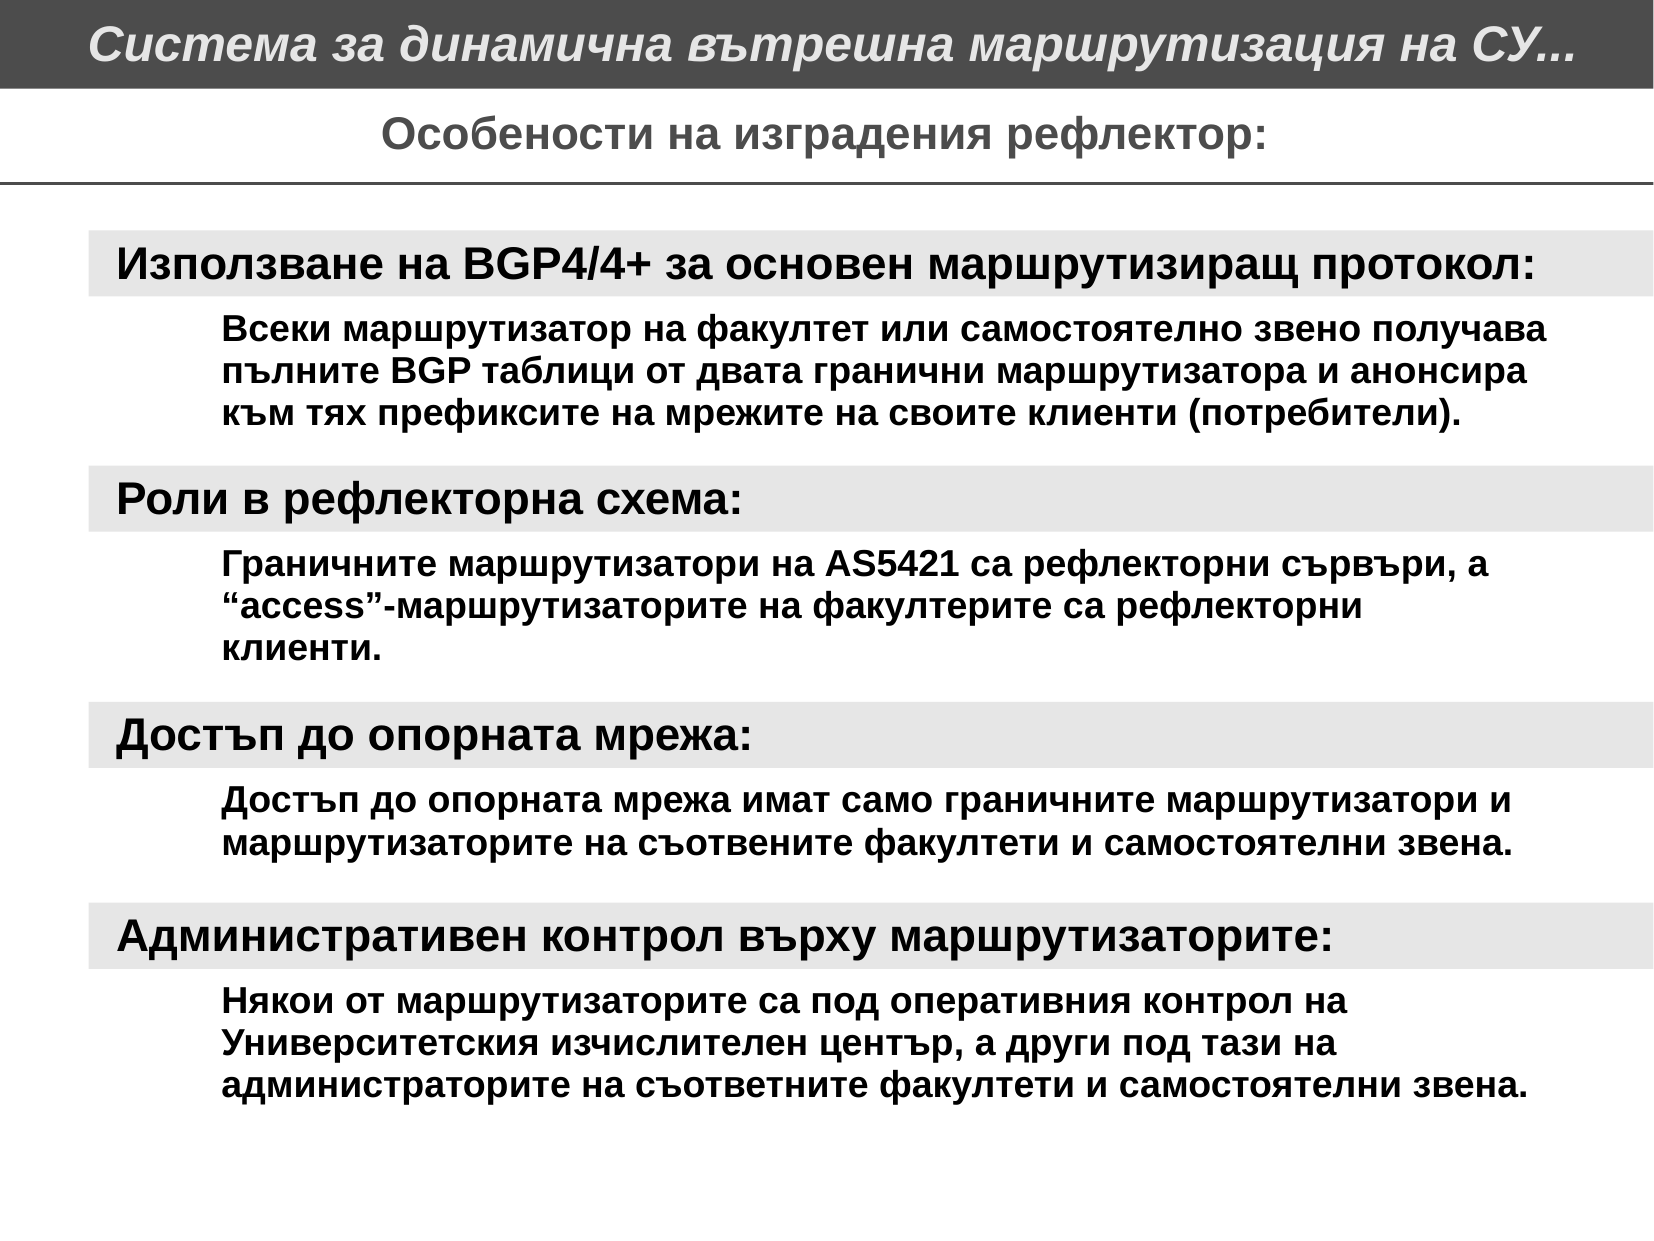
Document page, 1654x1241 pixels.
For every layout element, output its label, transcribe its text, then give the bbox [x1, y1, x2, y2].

text_box Достъп до опорната мрежа: [88, 701, 1654, 768]
text_box Система за динамична вътрешна маршрутизация на СУ... [72, 8, 1594, 80]
text_box Роли в рефлекторна схема: [88, 465, 1654, 532]
text_box Административен контрол върху маршрутизаторите: [88, 902, 1654, 969]
text_box Някои от маршрутизаторите са под оперативния контрол на Университетския изчислителен център, а други под тази на администраторите на съответните факултети и самостоятелни звена. [206, 972, 1595, 1123]
text_box Достъп до опорната мрежа имат само граничните маршрутизатори и маршрутизаторите на съотвените факултети и самостоятелни звена. [206, 771, 1536, 886]
text_box Граничните маршрутизатори на AS5421 са рефлекторни сървъри, а “access”-маршрутизаторите на факултерите са рефлекторни клиенти. [206, 535, 1536, 686]
text_box Особености на изградения рефлектор: [366, 100, 1284, 167]
text_box [0, 0, 1654, 89]
text_box Използване на BGP4/4+ за основен маршрутизиращ протокол: [88, 230, 1654, 297]
text_box Всеки маршрутизатор на факултет или самостоятелно звено получава пълните BGP таблици от двата гранични маршрутизатора и анонсира към тях префиксите на мрежите на своите клиенти (потребители). [206, 300, 1595, 451]
